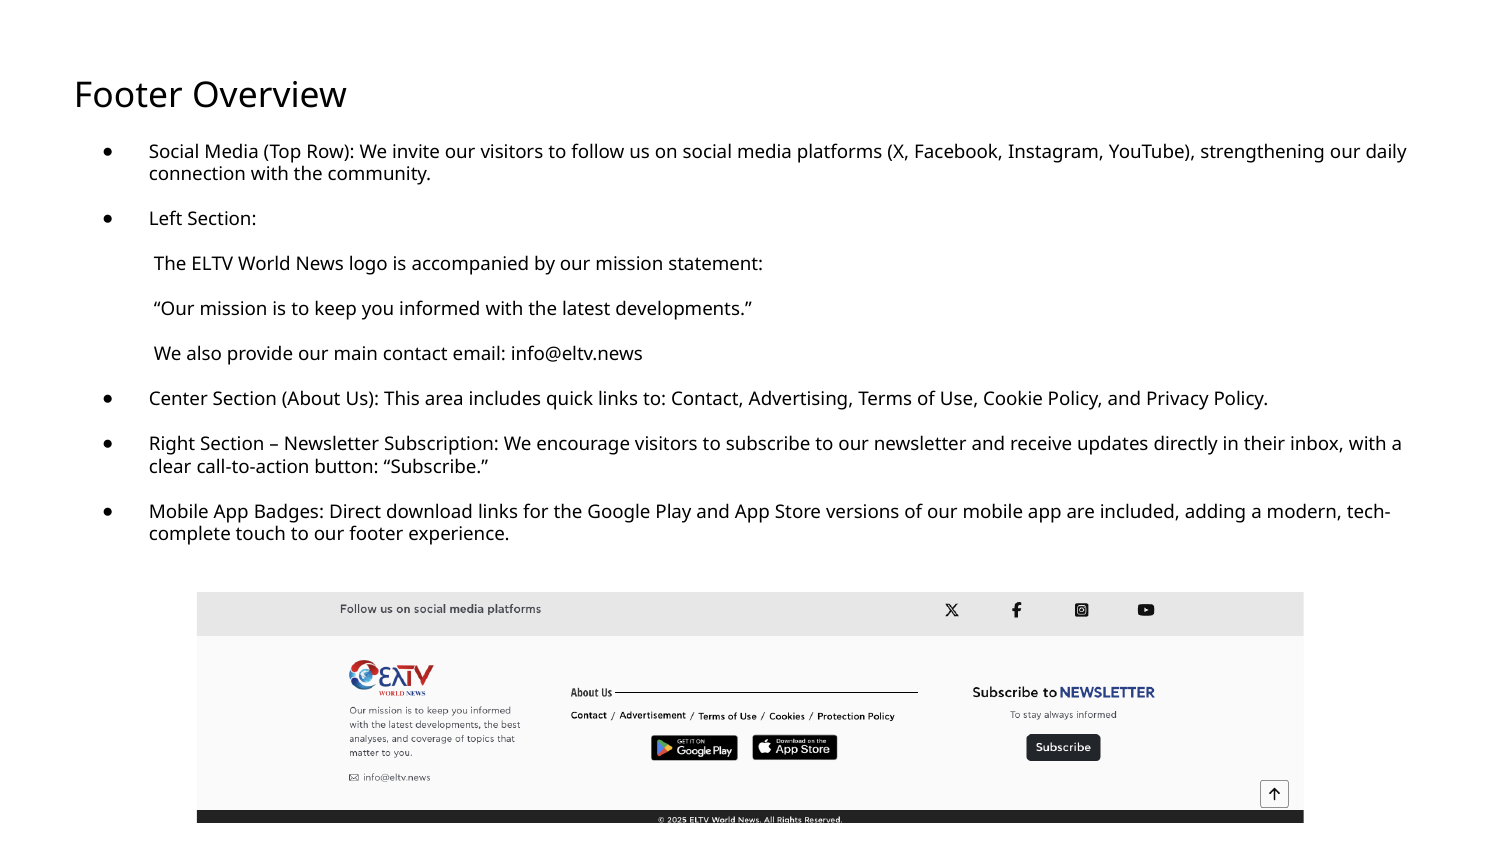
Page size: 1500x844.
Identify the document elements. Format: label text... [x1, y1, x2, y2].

picture [196, 592, 1304, 823]
text_box Footer Overview Social Media (Top Row): We invite our visitors to follow us on social media platforms (X, Facebook, Instagram, YouTube), strengthening our daily connection with the community. Left Section: The ELTV World News logo is accompanied by our mission statement: “Our mission is to keep you informed with the latest developments.” We also provide our main contact email: info@eltv.news Center Section (About Us): This area includes quick links to: Contact, Advertising, Terms of Use, Cookie Policy, and Privacy Policy. Right Section – Newsletter Subscription: We encourage visitors to subscribe to our newsletter and receive updates directly in their inbox, with a clear call-to-action button: “Subscribe.” Mobile App Badges: Direct download links for the Google Play and App Store versions of our mobile app are included, adding a modern, tech-complete touch to our footer experience. [58, 50, 1442, 560]
